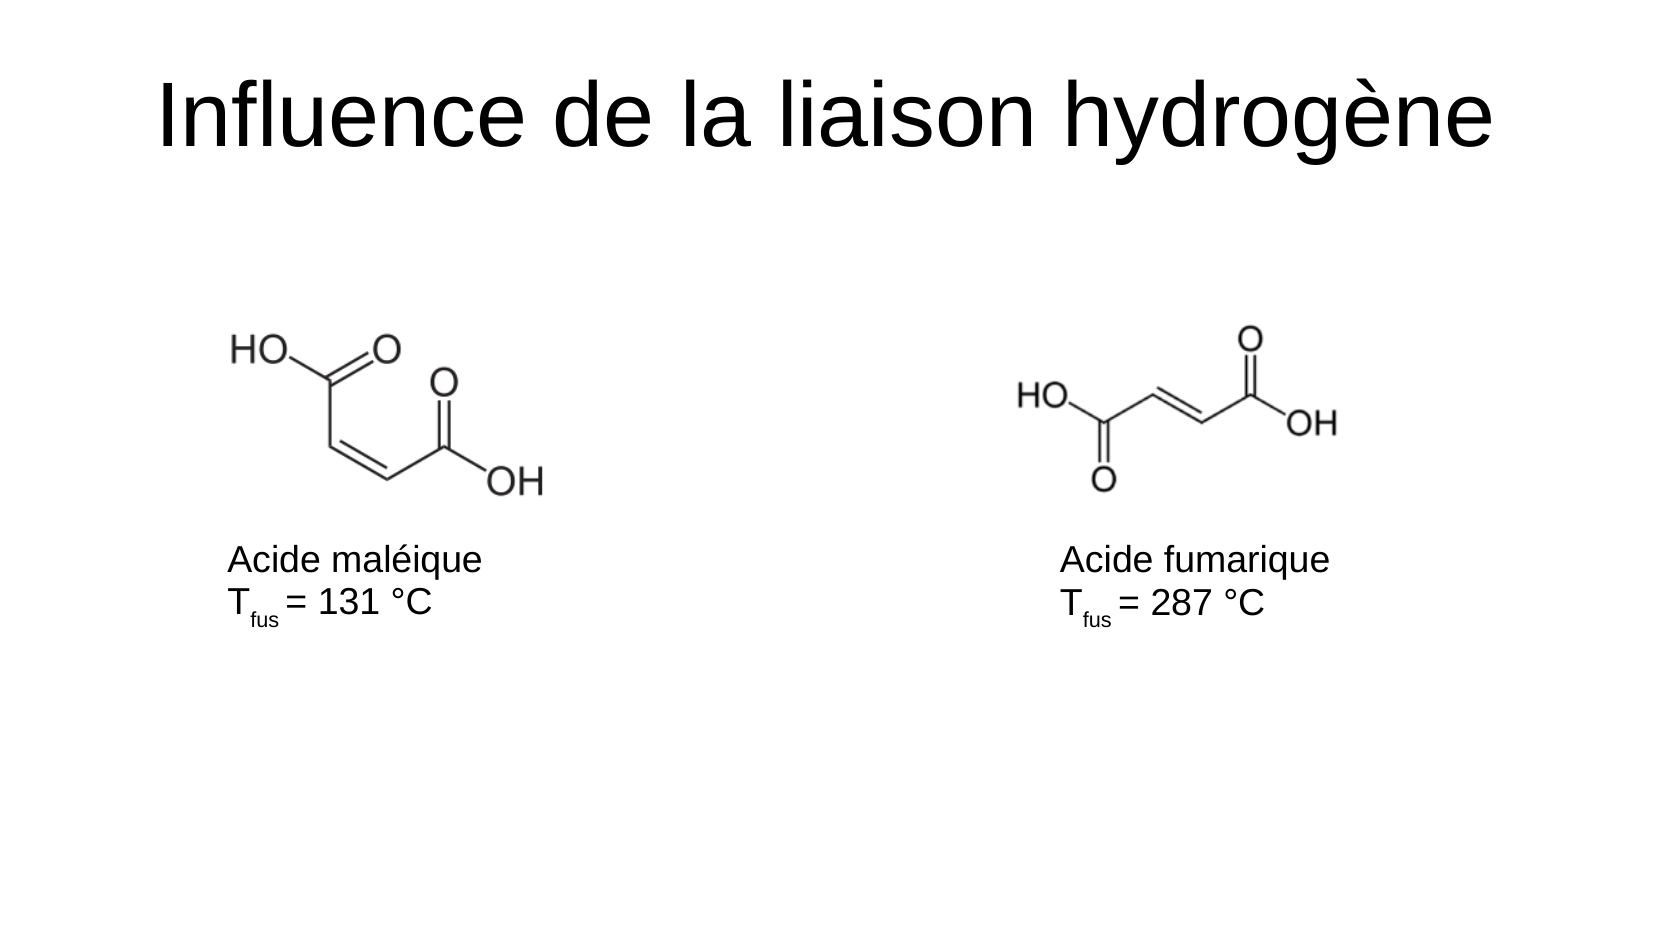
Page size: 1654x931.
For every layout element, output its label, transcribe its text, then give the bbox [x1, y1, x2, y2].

text_box Acide fumarique Tfus = 287 °C [1045, 531, 1424, 640]
picture [224, 330, 551, 500]
picture [1003, 310, 1352, 508]
text_box Acide maléique Tfus = 131 °C [212, 531, 591, 640]
title Influence de la liaison hydrogène [82, 37, 1571, 193]
